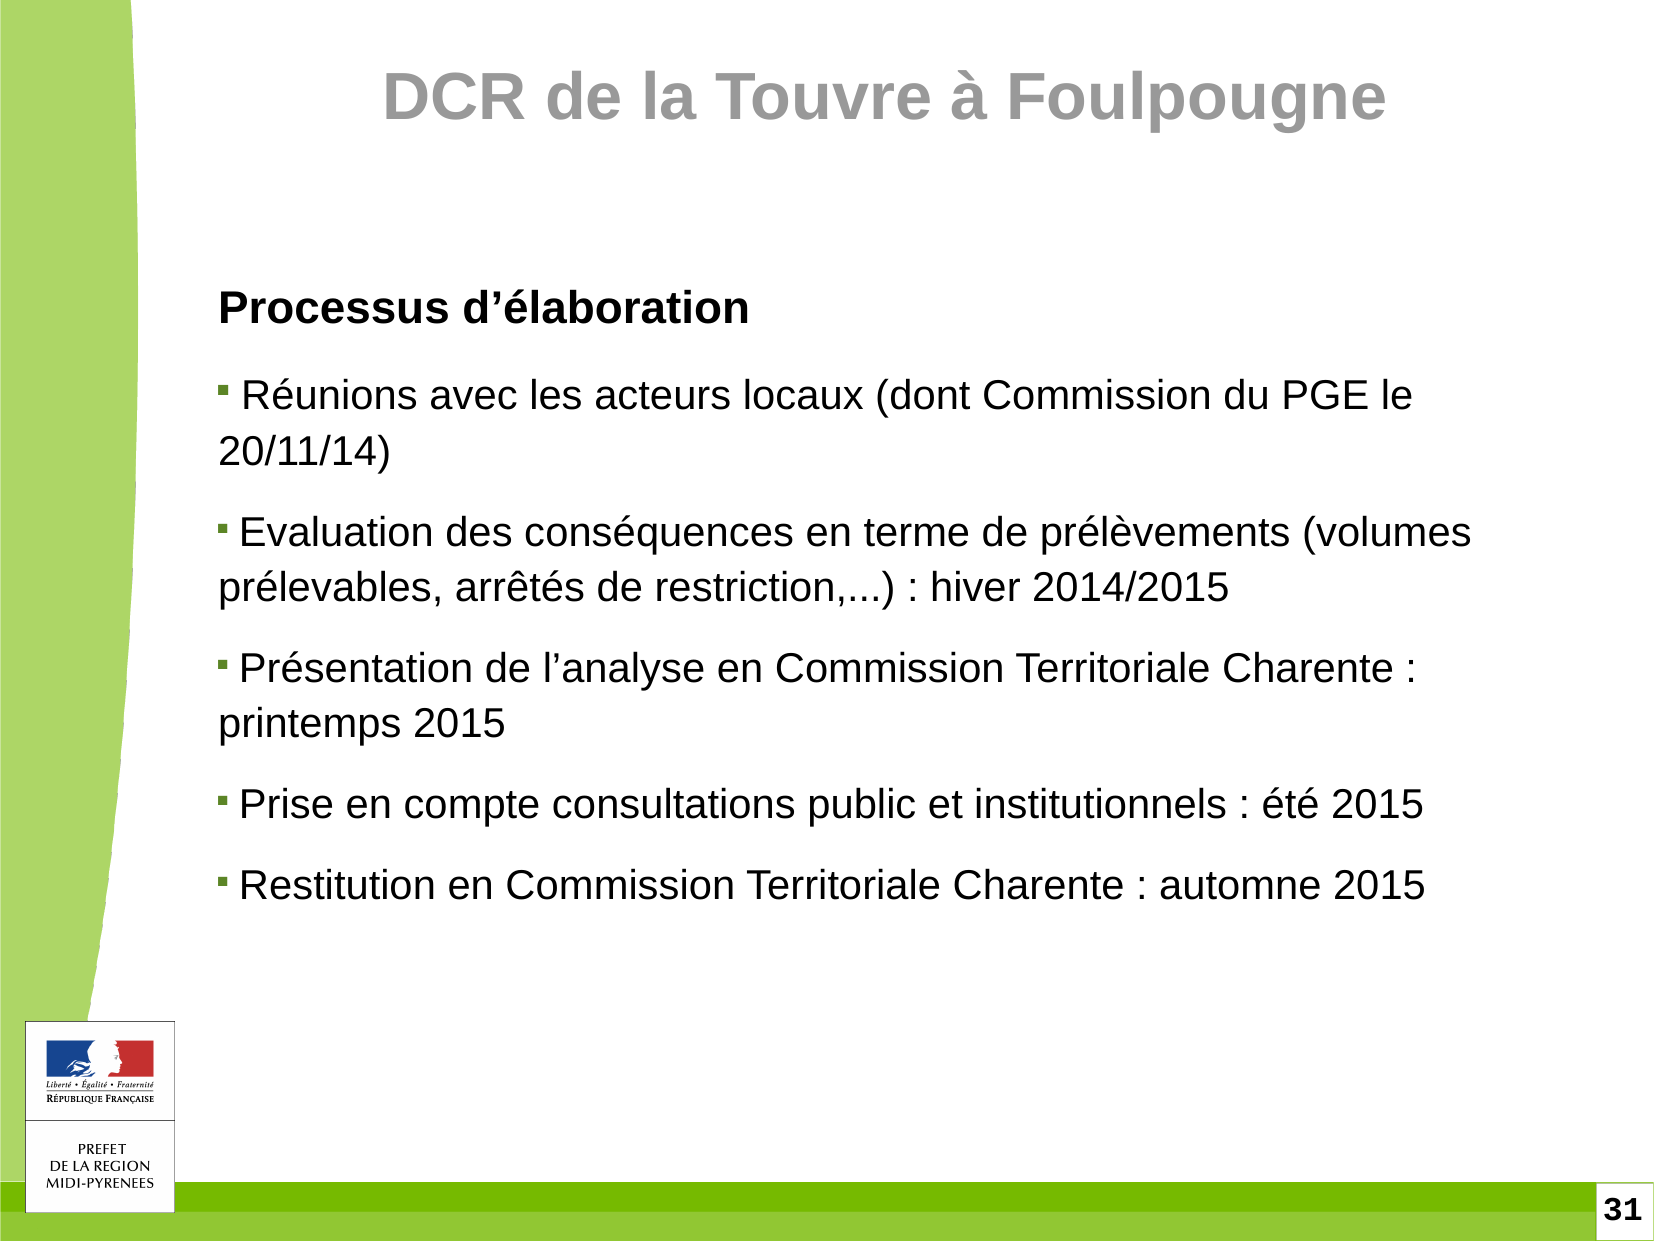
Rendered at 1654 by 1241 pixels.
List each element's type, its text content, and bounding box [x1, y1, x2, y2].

picture [0, 0, 1654, 1241]
title DCR de la Touvre à Foulpougne [178, 0, 1592, 193]
text_box Processus d’élaboration Réunions avec les acteurs locaux (dont Commission du PGE le 20/11/14) Evaluation des conséquences en terme de prélèvements (volumes prélevables, arrêtés de restriction,...) : hiver 2014/2015 Présentation de l’analyse en Commission Territoriale Charente : printemps 2015 Prise en compte consultations public et institutionnels : été 2015 Restitution en Commission Territoriale Charente : automne 2015 [203, 264, 1537, 1159]
